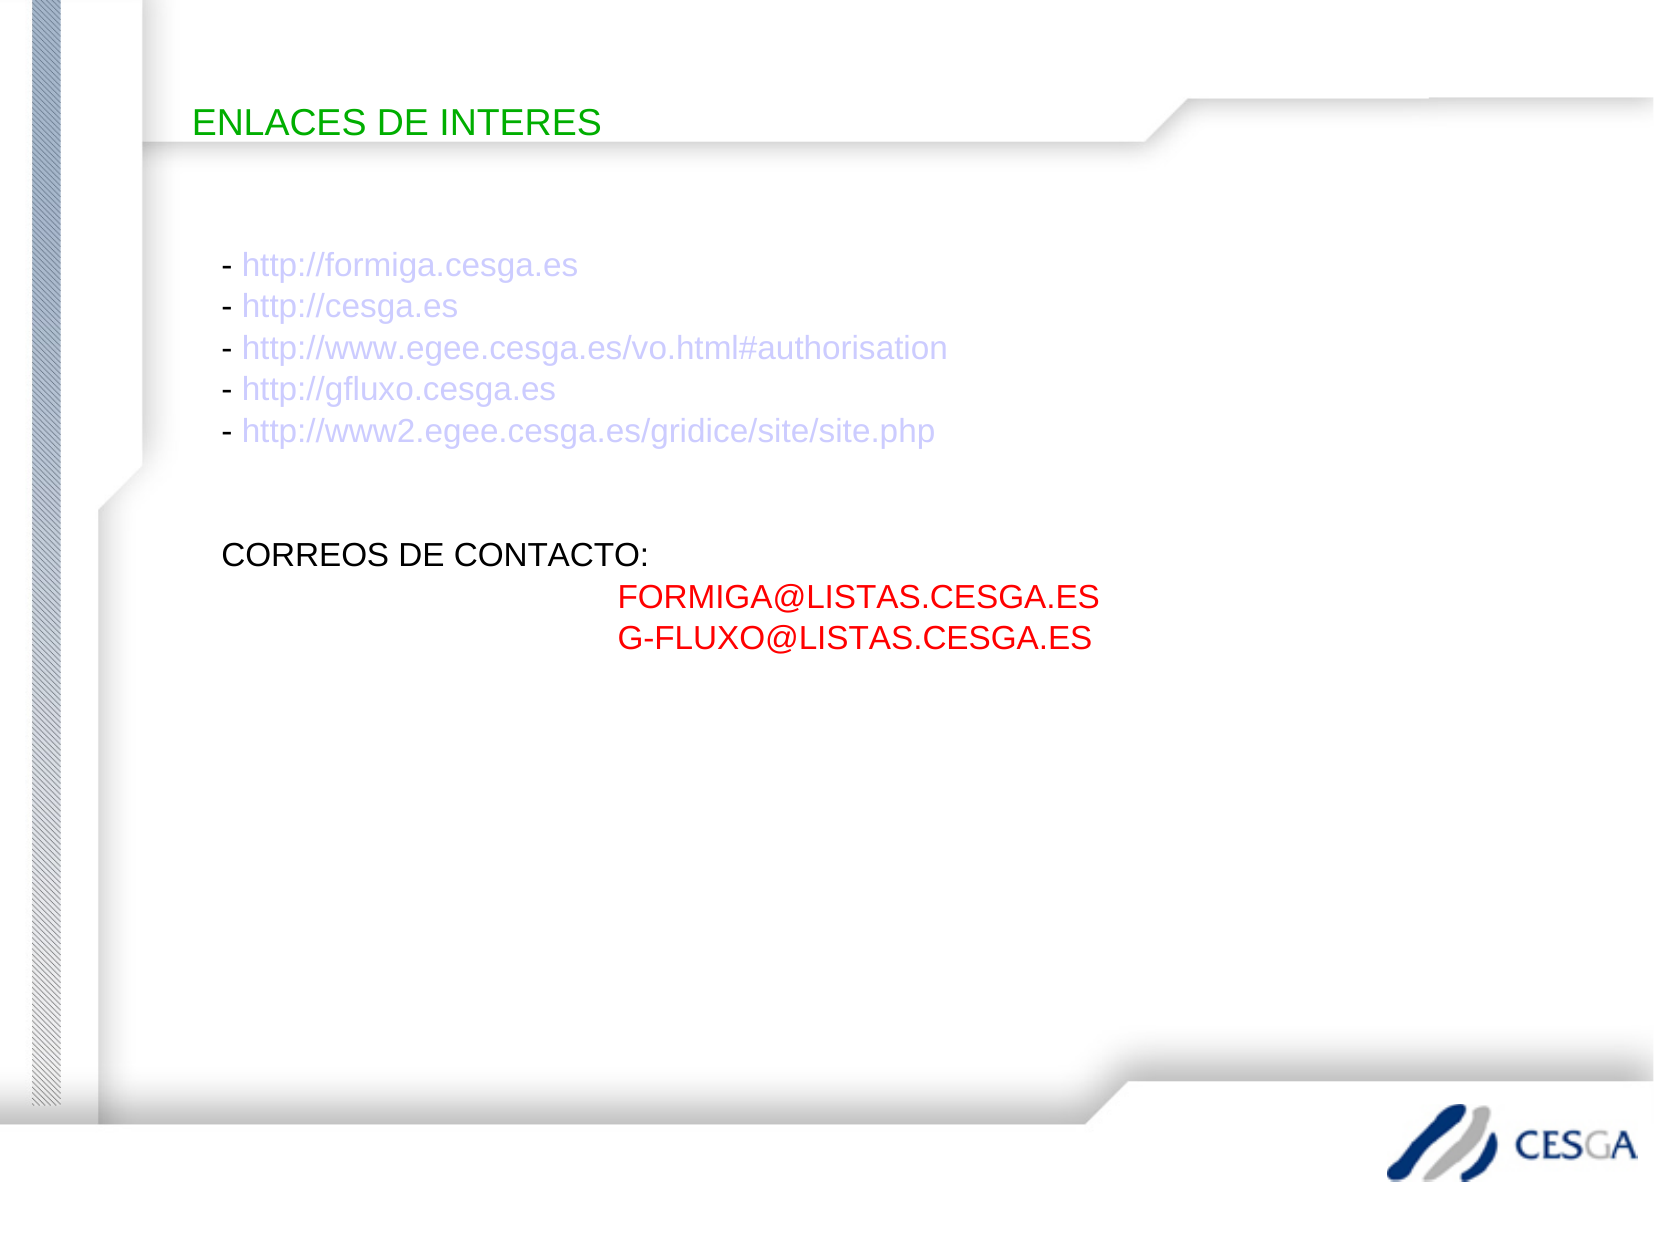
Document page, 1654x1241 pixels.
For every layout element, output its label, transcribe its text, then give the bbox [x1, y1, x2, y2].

text_box ENLACES DE INTERES [177, 88, 739, 150]
picture [0, 0, 1654, 1241]
text_box - http://formiga.cesga.es - http://cesga.es - http://www.egee.cesga.es/vo.html#authorisation - http://gfluxo.cesga.es - http://www2.egee.cesga.es/gridice/site/site.php CORREOS DE CONTACTO: FORMIGA@LISTAS.CESGA.ES G-FLUXO@LISTAS.CESGA.ES [206, 233, 1182, 798]
